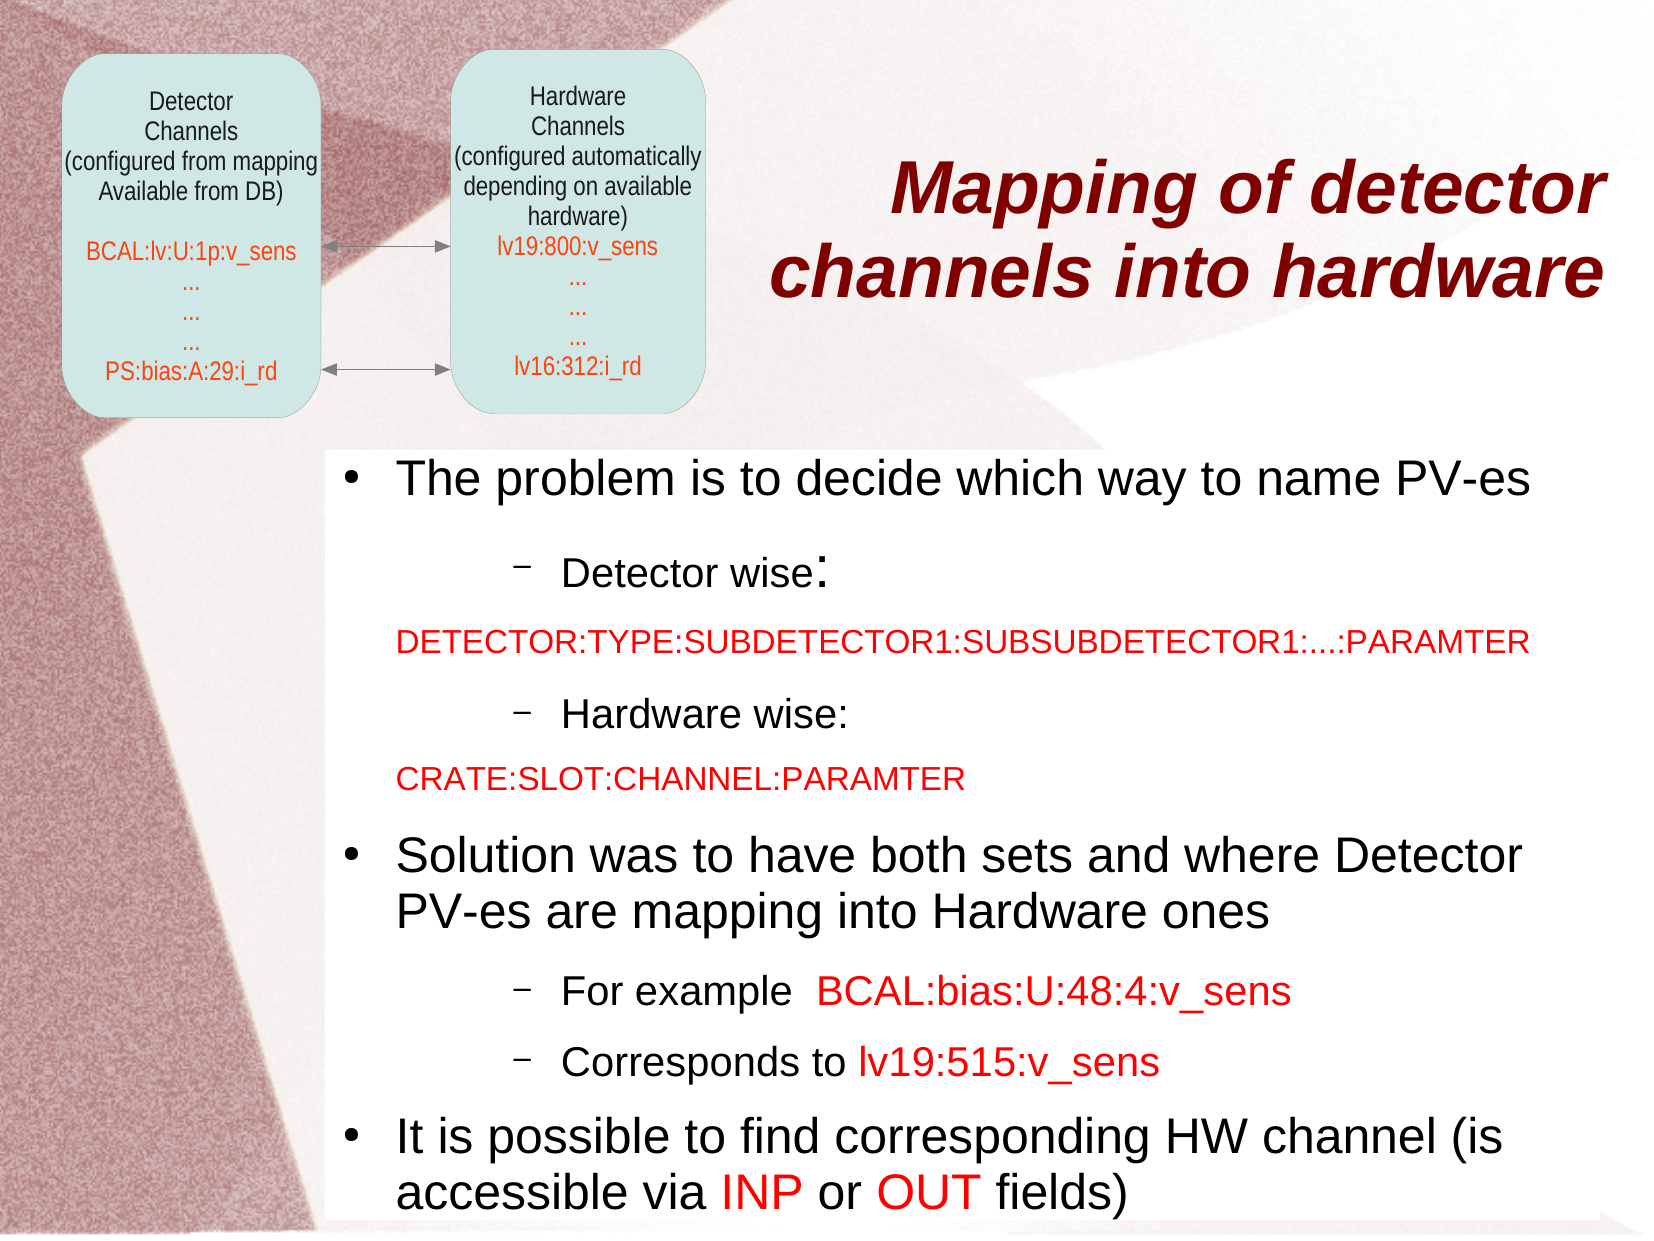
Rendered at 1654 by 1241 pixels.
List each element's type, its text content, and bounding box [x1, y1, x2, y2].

title Mapping of detector channels into hardware [745, 126, 1607, 334]
picture [0, 0, 1654, 1241]
list The problem is to decide which way to name PV-es Detector wise: DETECTOR:TYPE:SUBDETECTOR1:SUBSUBDETECTOR1:...:PARAMTER Hardware wise: CRATE:SLOT:CHANNEL:PARAMTER Solution was to have both sets and where Detector PV-es are mapping into Hardware ones For example BCAL:bias:U:48:4:v_sens Corresponds to lv19:515:v_sens It is possible to find corresponding HW channel (is accessible via INP or OUT fields) [324, 450, 1601, 1220]
chart [34, 3, 745, 430]
